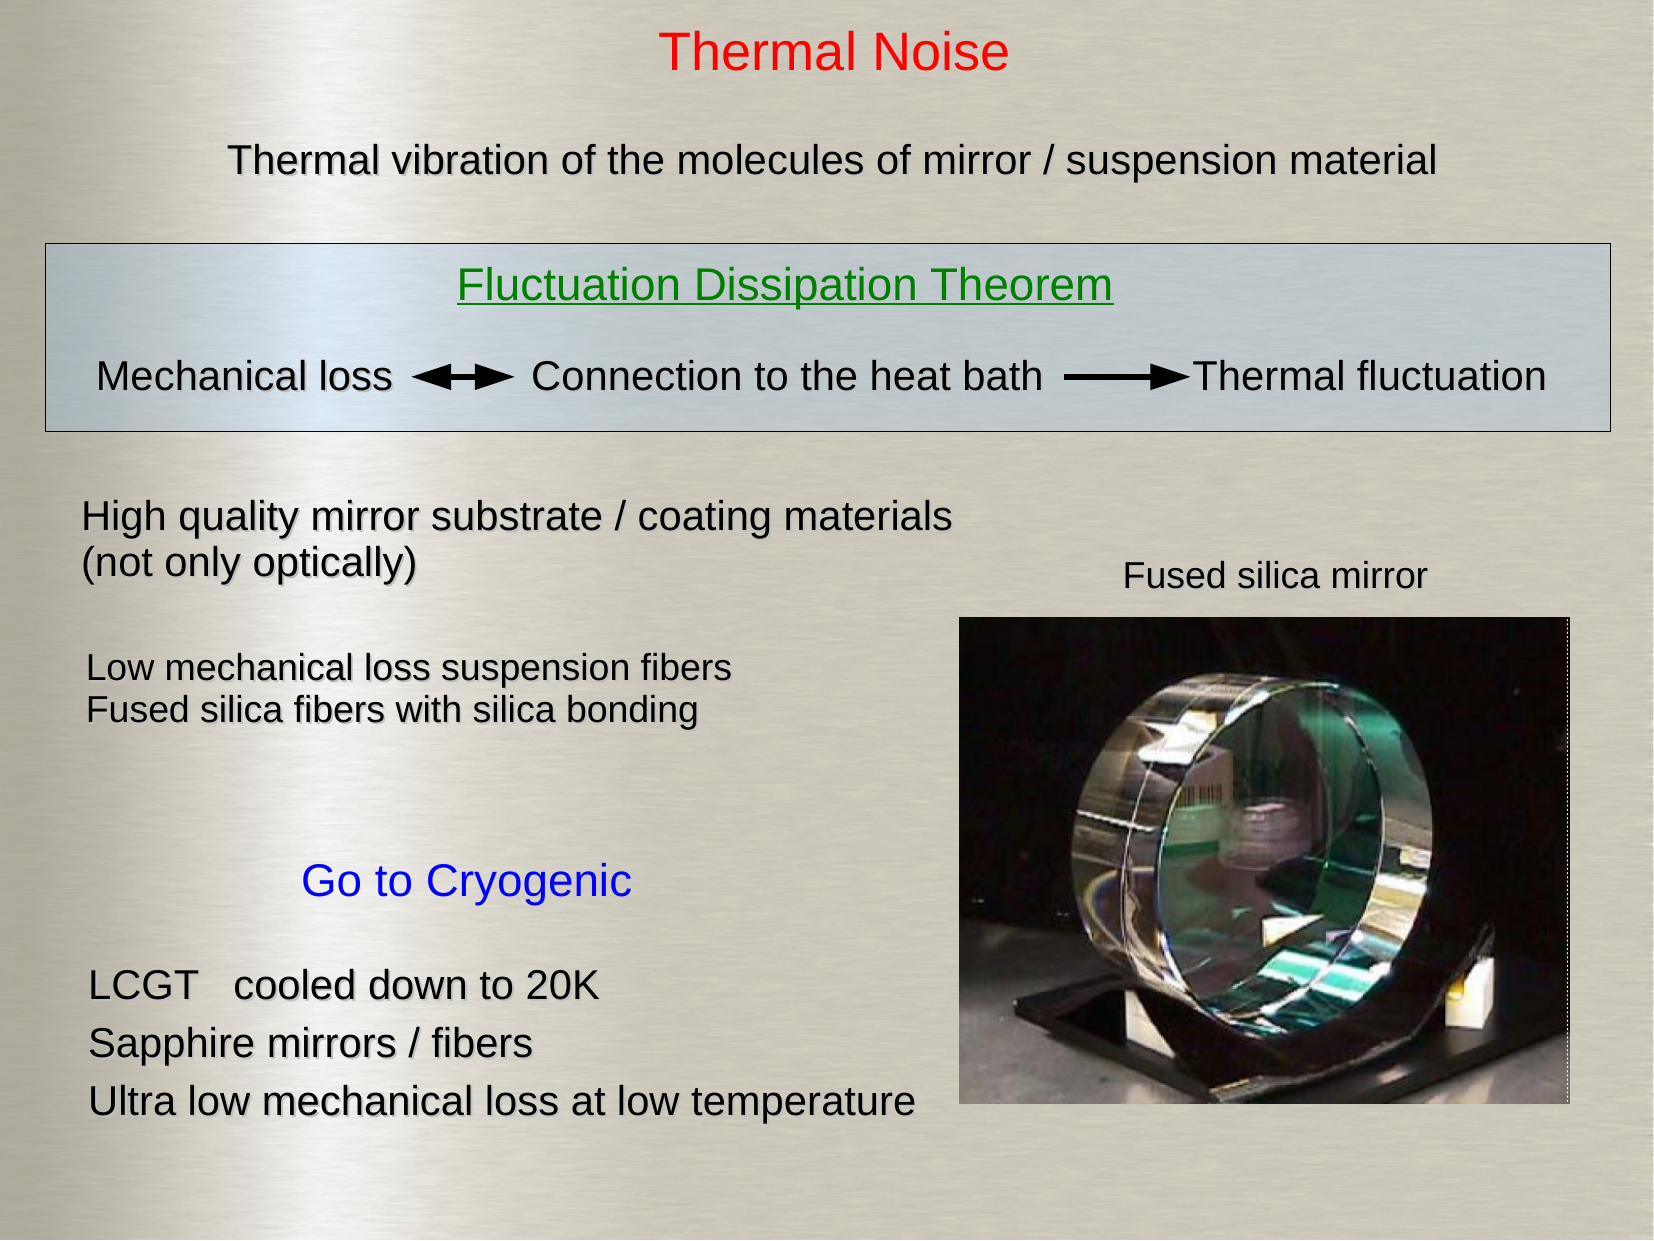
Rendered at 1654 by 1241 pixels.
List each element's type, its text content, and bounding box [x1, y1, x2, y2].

picture [0, 0, 1654, 1240]
text_box High quality mirror substrate / coating materials (not only optically) [66, 485, 969, 594]
text_box Thermal vibration of the molecules of mirror / suspension material [209, 126, 1459, 194]
text_box Low mechanical loss suspension fibers Fused silica fibers with silica bonding [71, 639, 752, 739]
text_box Go to Cryogenic [286, 847, 641, 914]
text_box LCGT cooled down to 20K Sapphire mirrors / fibers Ultra low mechanical loss at low temperature [73, 954, 948, 1132]
text_box Fused silica mirror [1107, 546, 1445, 604]
text_box Fluctuation Dissipation Theorem [438, 248, 1119, 321]
text_box [45, 243, 1611, 432]
text_box Thermal Noise [643, 13, 1020, 90]
text_box Mechanical loss Connection to the heat bath Thermal fluctuation [78, 342, 1568, 410]
